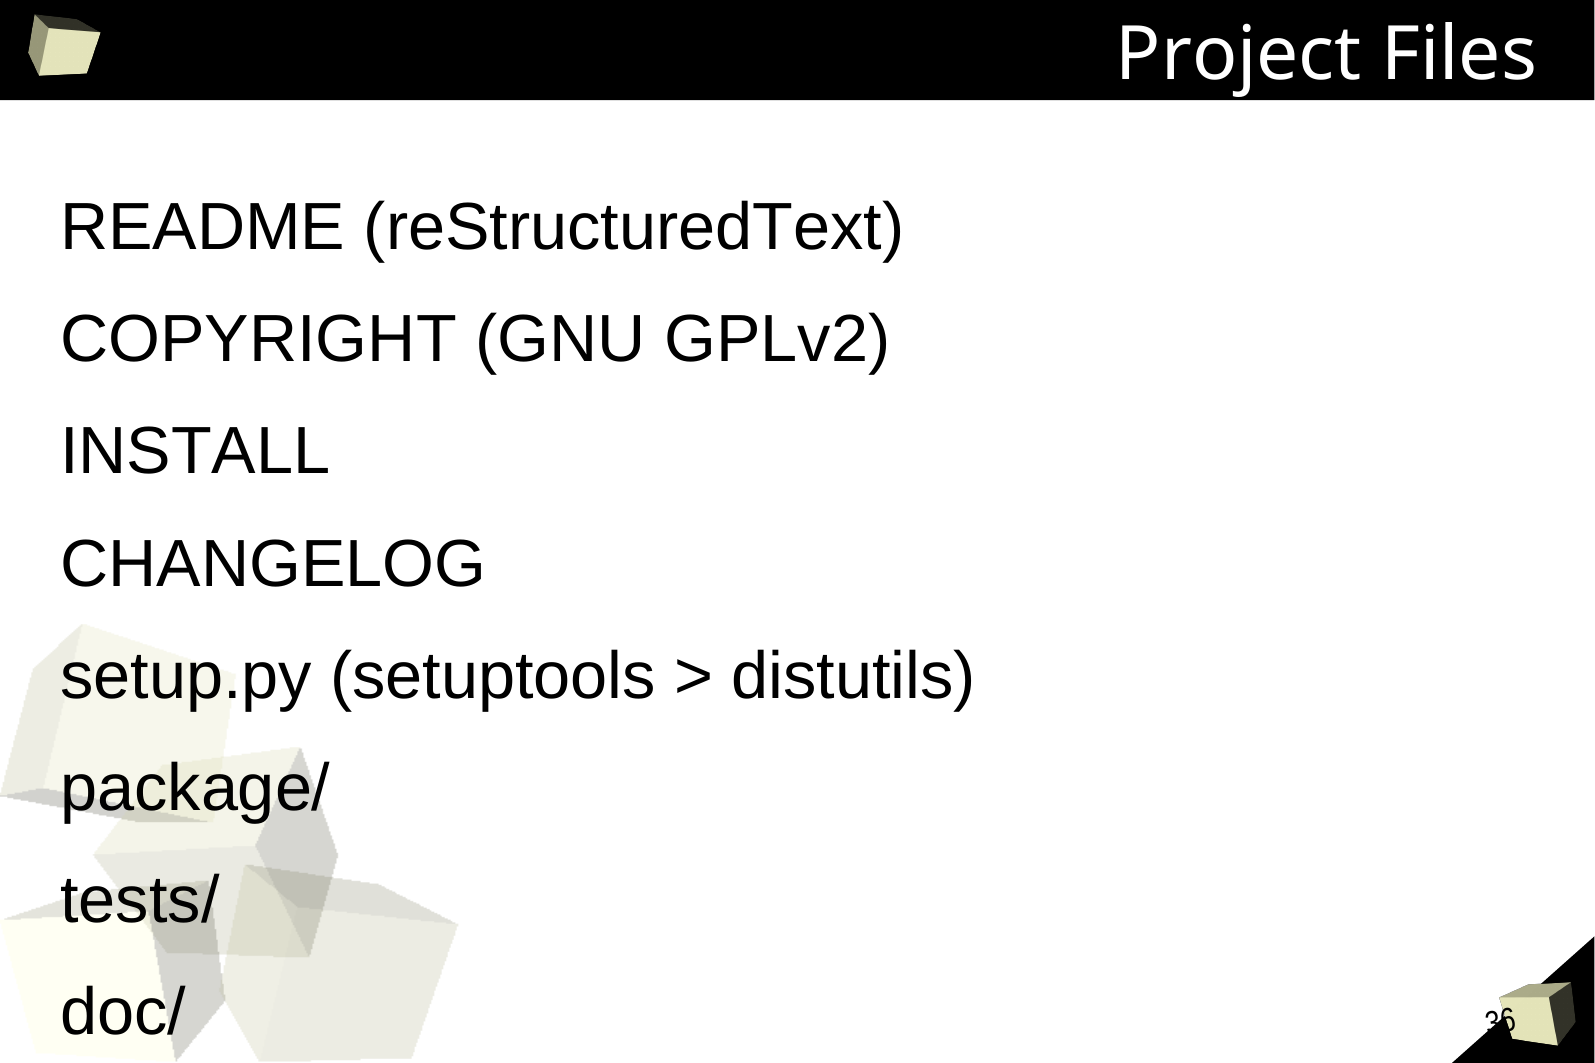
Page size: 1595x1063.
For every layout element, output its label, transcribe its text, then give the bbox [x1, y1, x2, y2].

picture [0, 623, 460, 1063]
list README (reStructuredText) COPYRIGHT (GNU GPLv2) INSTALL CHANGELOG setup.py (setuptools > distutils) package/ tests/ doc/ [42, 151, 1554, 1041]
title Project Files [113, 0, 1538, 104]
